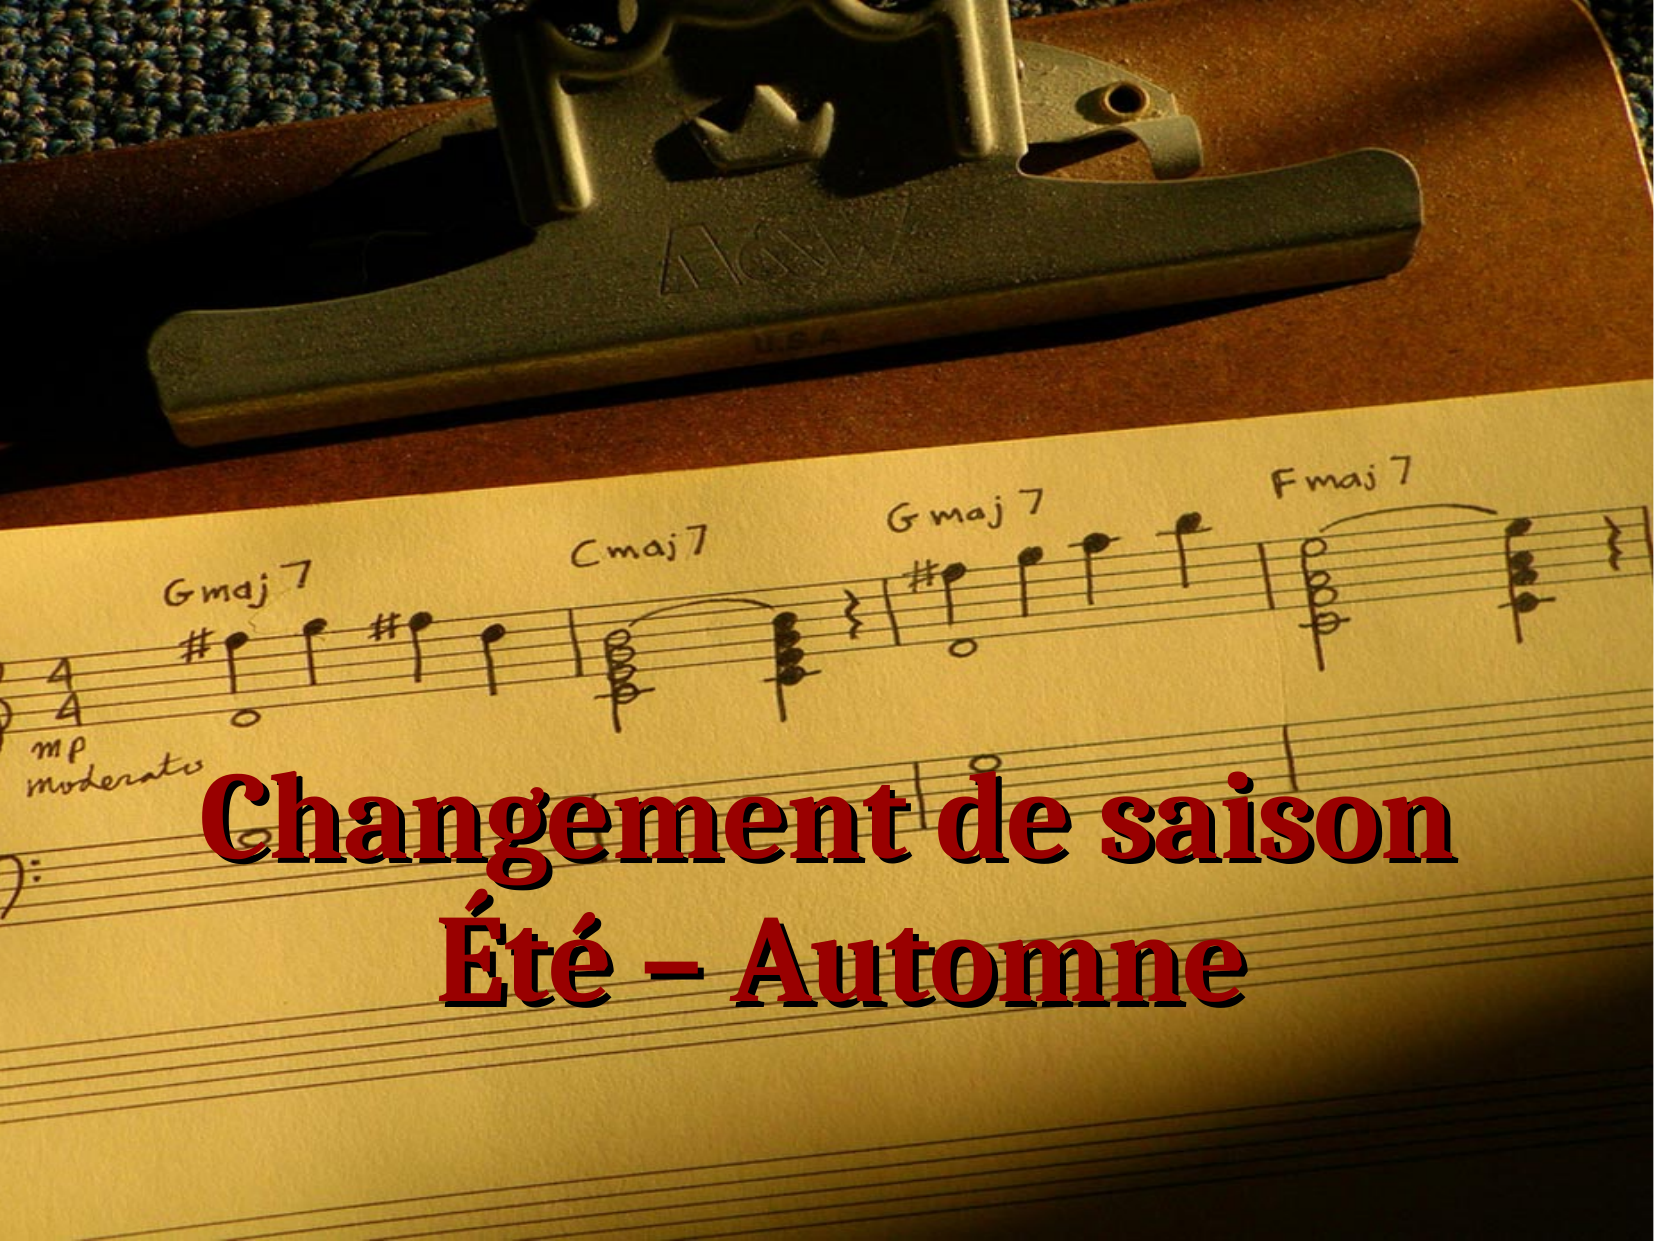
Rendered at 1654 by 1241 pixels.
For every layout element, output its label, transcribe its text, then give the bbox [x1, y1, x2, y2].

text_box Changement de saison Été – Automne [88, 738, 1595, 1047]
picture [0, 0, 1654, 1241]
text_box [324, 531, 1004, 603]
